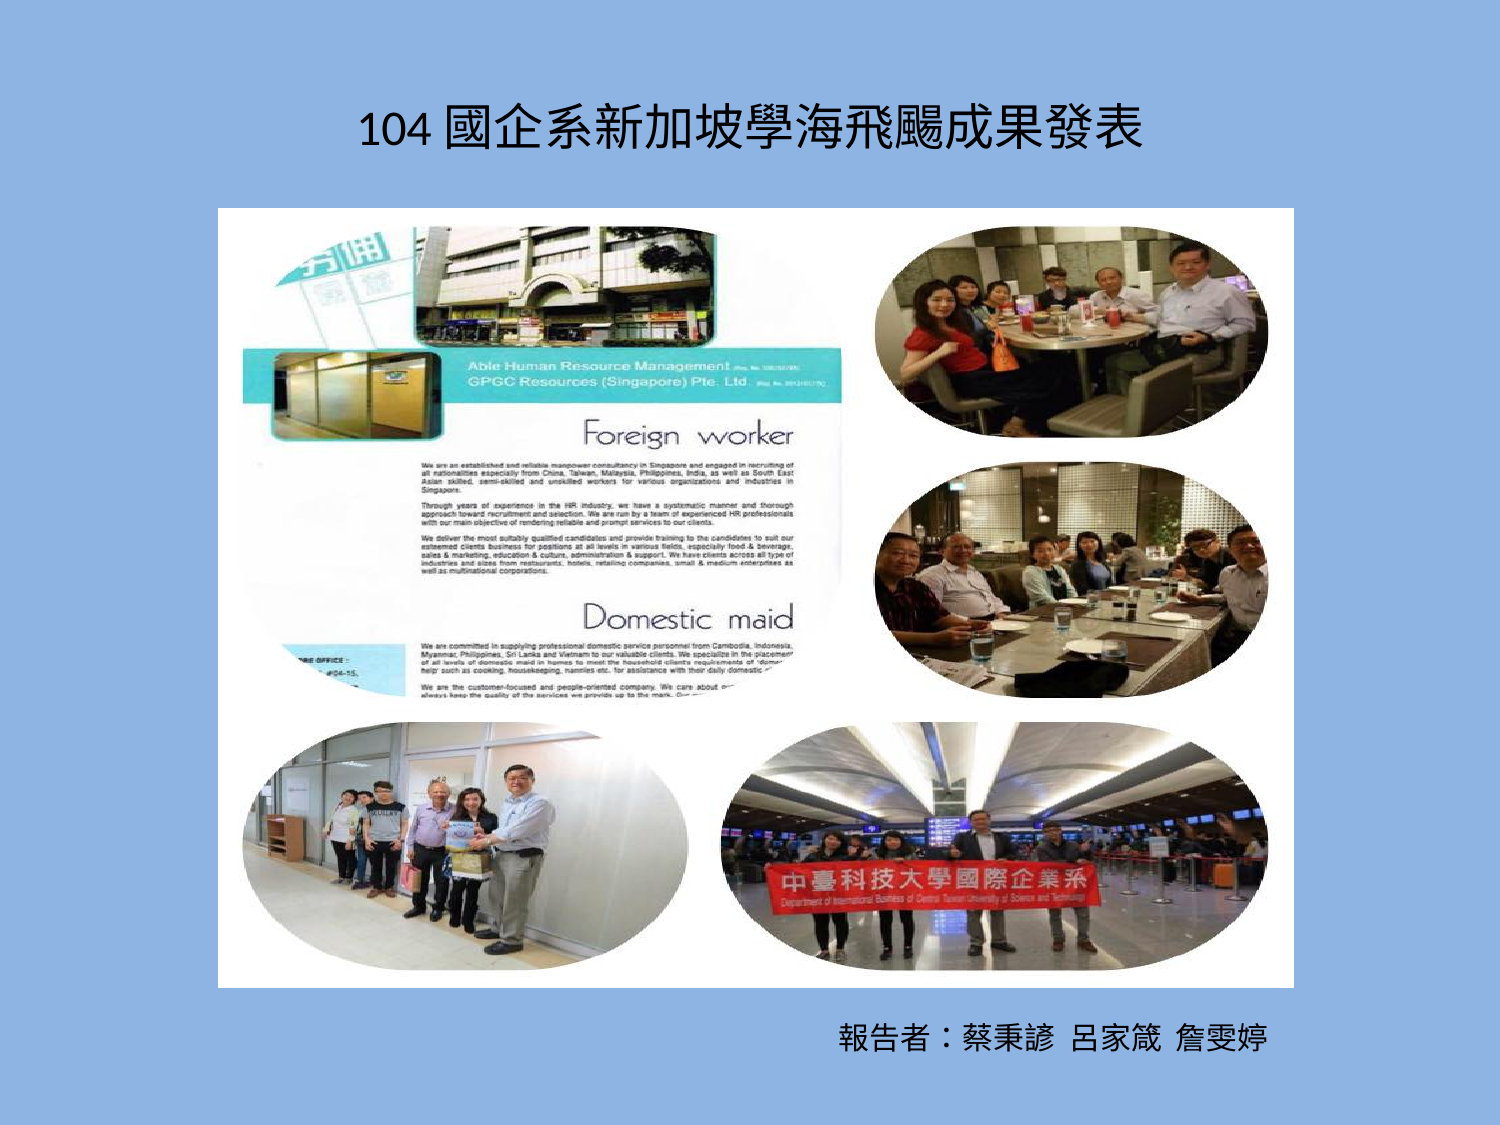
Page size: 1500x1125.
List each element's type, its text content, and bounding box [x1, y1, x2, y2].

title 104國企系新加坡學海飛颺成果發表 [112, 66, 1388, 185]
subtitle 報告者：蔡秉諺 呂家箴 詹雯婷 [785, 1011, 1323, 1083]
picture [218, 208, 1294, 988]
